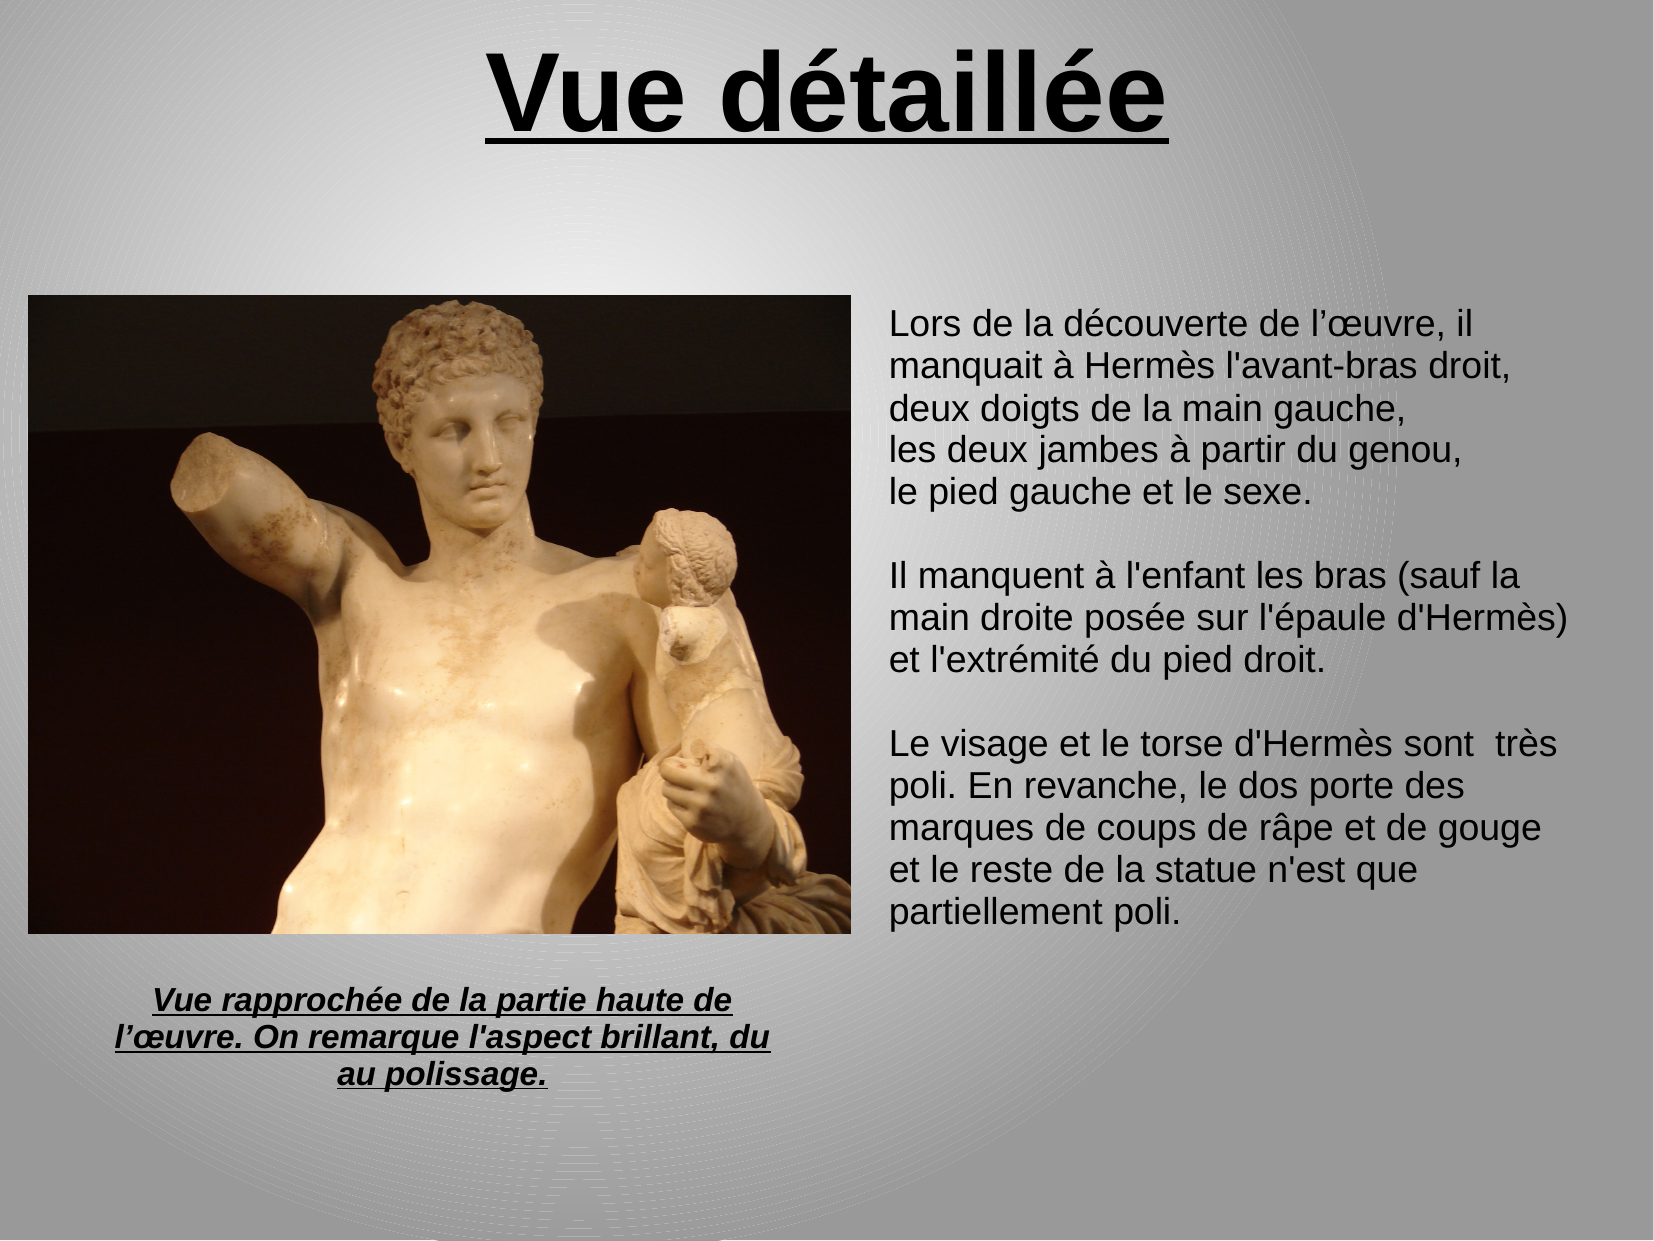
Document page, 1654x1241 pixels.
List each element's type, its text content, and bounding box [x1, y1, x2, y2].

text_box Vue rapprochée de la partie haute de l’œuvre. On remarque l'aspect brillant, du au polissage. [88, 974, 797, 1103]
text_box Lors de la découverte de l’œuvre, il manquait à Hermès l'avant-bras droit, deux doigts de la main gauche, les deux jambes à partir du genou, le pied gauche et le sexe. Il manquent à l'enfant les bras (sauf la main droite posée sur l'épaule d'Hermès) et l'extrémité du pied droit. Le visage et le torse d'Hermès sont très poli. En revanche, le dos porte des marques de coups de râpe et de gouge et le reste de la statue n'est que partiellement poli. [874, 295, 1595, 942]
text_box Vue détaillée [0, 22, 1654, 163]
picture [28, 295, 851, 934]
